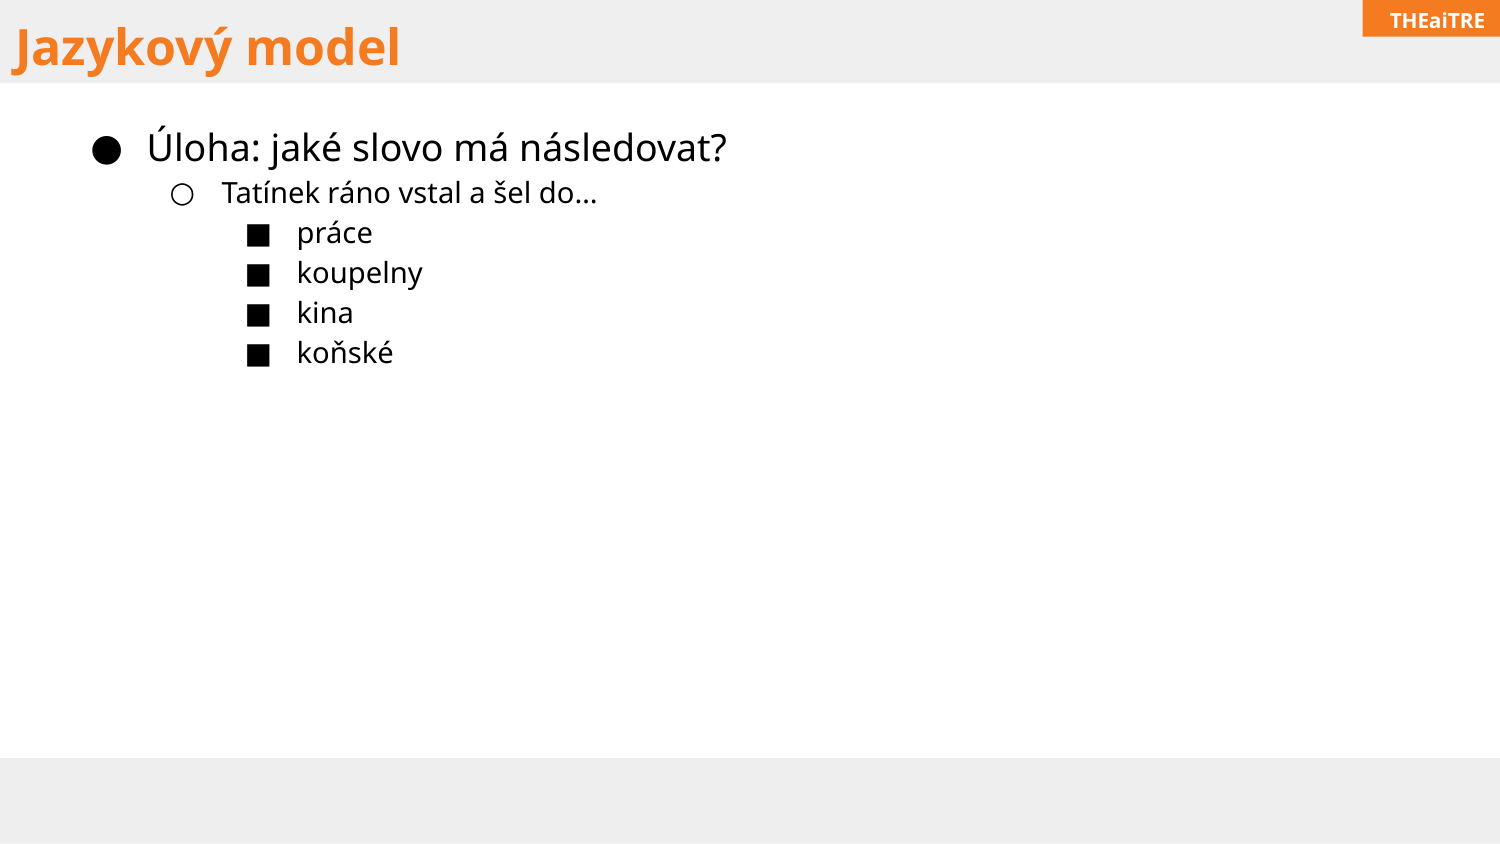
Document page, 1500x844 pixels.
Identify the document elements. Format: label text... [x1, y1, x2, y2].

subtitle THEaiTRE [1362, 0, 1500, 37]
list Úloha: jaké slovo má následovat? Tatínek ráno vstal a šel do… práce koupelny kina koňské [56, 102, 1455, 778]
title Jazykový model [0, 0, 1500, 83]
